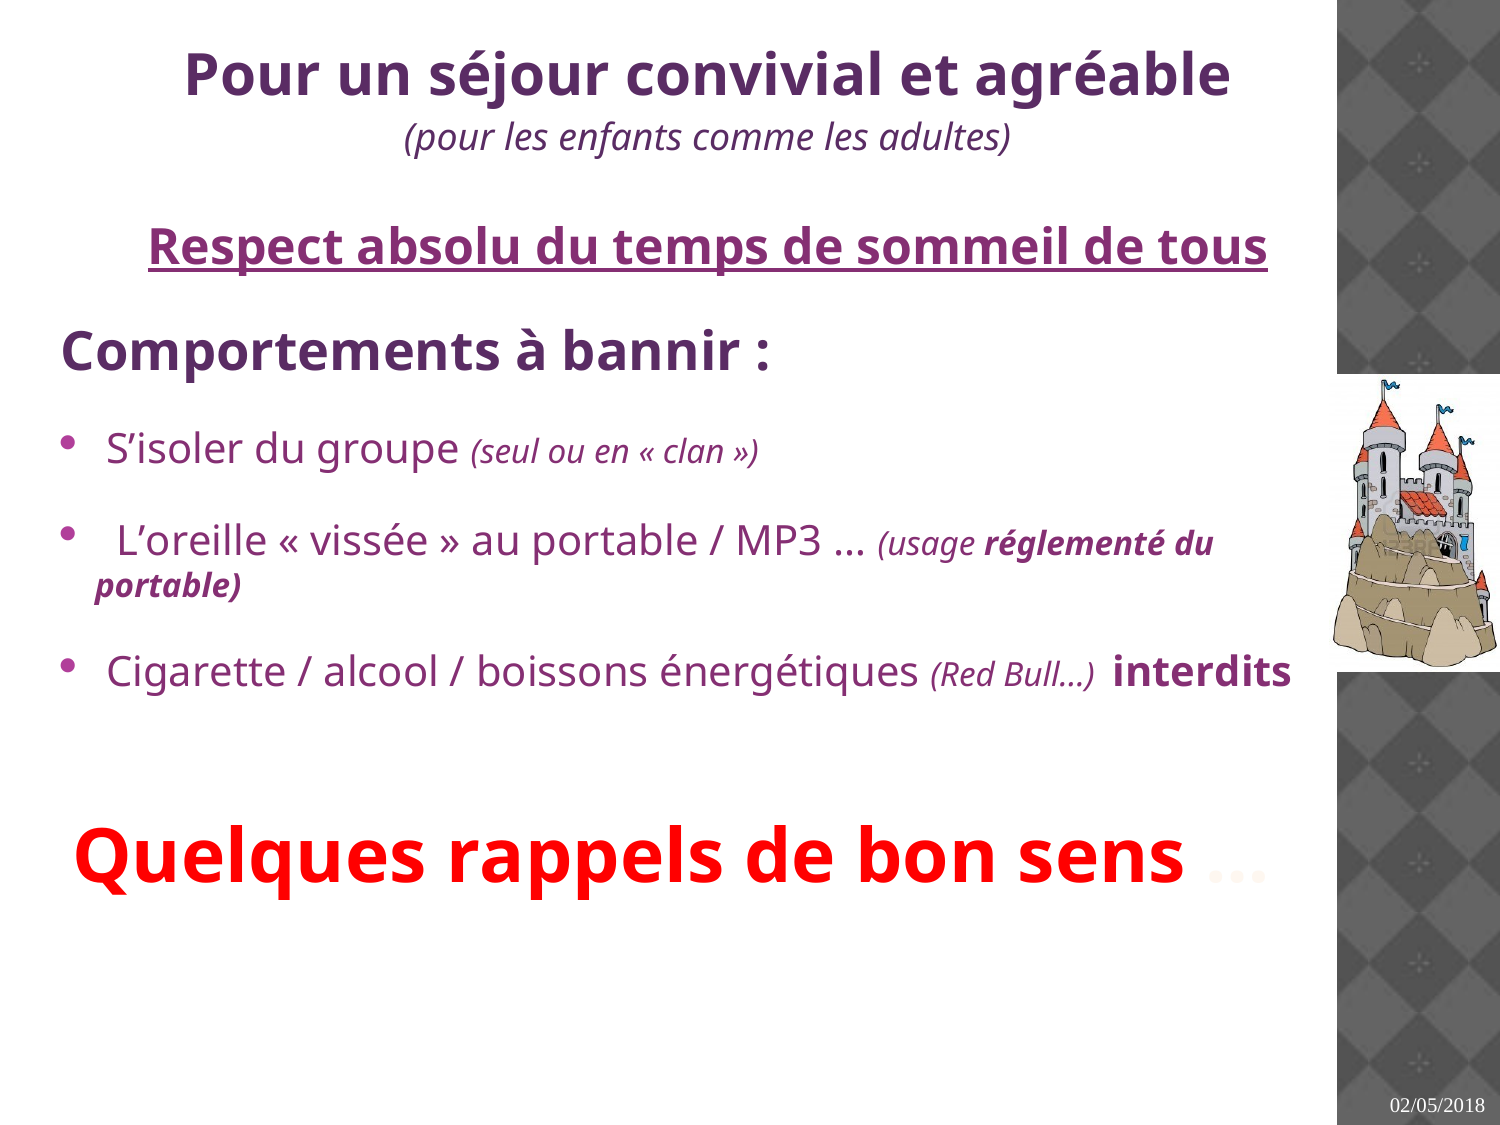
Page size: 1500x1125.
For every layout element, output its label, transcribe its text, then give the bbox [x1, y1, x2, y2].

picture [1329, 0, 1500, 1125]
text_box Pour un séjour convivial et agréable (pour les enfants comme les adultes) Respect absolu du temps de sommeil de tous Comportements à bannir : S’isoler du groupe (seul ou en « clan ») L’oreille « vissée » au portable / MP3 … (usage réglementé du portable) Cigarette / alcool / boissons énergétiques (Red Bull…) interdits [0, 29, 1371, 805]
text_box Quelques rappels de bon sens … [0, 807, 1343, 898]
